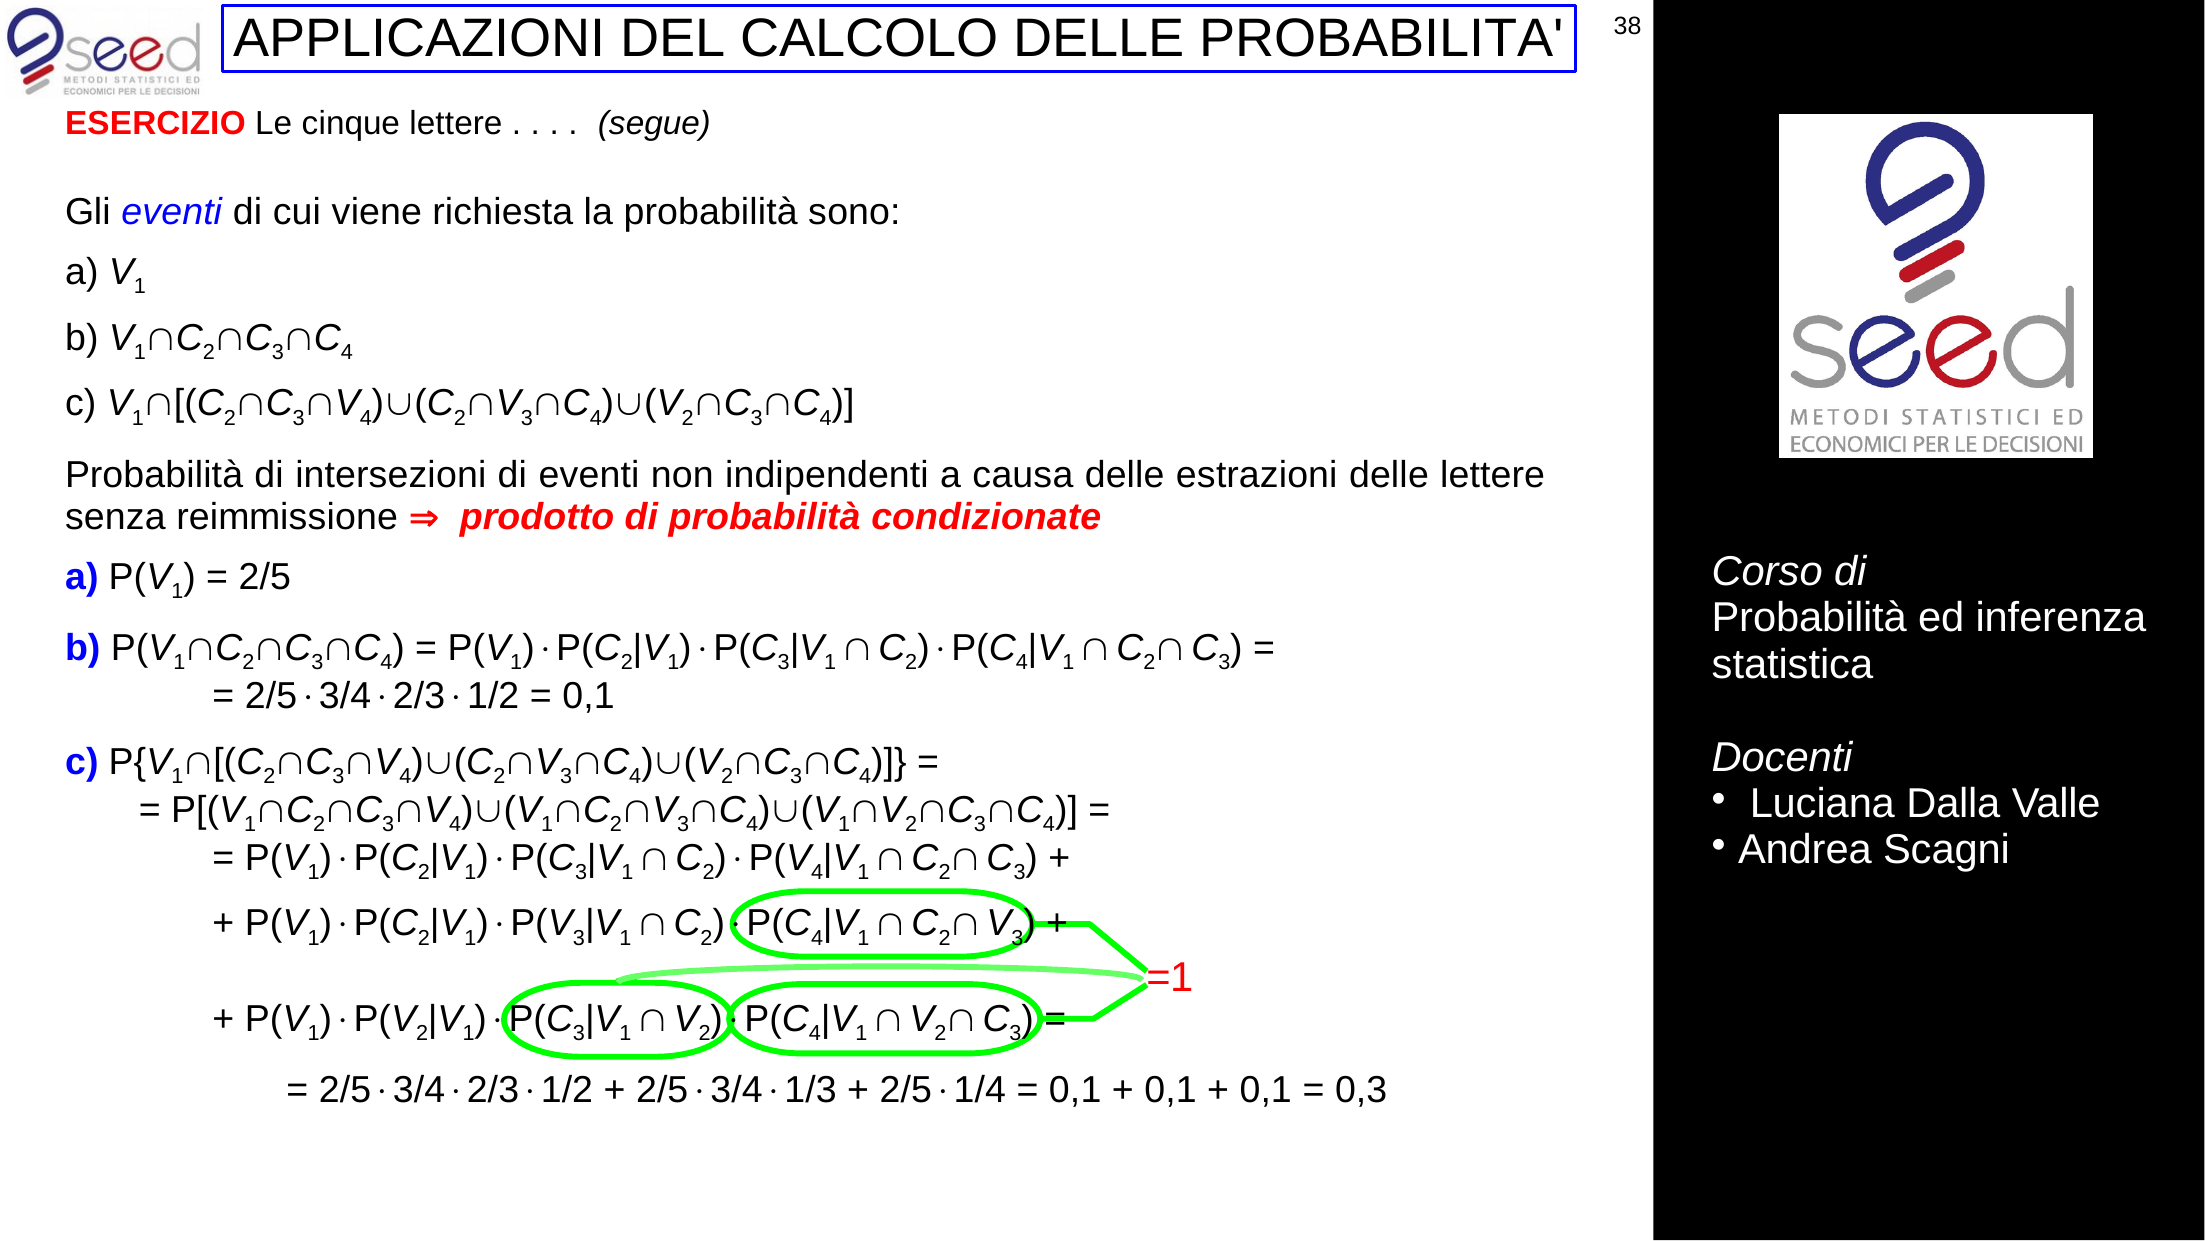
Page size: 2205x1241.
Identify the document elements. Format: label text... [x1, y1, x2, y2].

text_box APPLICAZIONI DEL CALCOLO DELLE PROBABILITA' [222, 5, 1576, 72]
text_box ESERCIZIO Le cinque lettere . . . . (segue) Gli eventi di cui viene richiesta la probabilità sono: a) V1 b) V1∩C2∩C3∩C4 c) V1∩[(C2∩C3∩V4)∪(C2∩V3∩C4)∪(V2∩C3∩C4)] Probabilità di intersezioni di eventi non indipendenti a causa delle estrazioni delle lettere senza reimmissione ⇒ prodotto di probabilità condizionate a) P(V1) = 2/5 b) P(V1∩C2∩C3∩C4) = P(V1)⋅P(C2|V1)⋅P(C3|V1 ∩ C2)⋅P(C4|V1 ∩ C2∩ C3) = = 2/5⋅3/4⋅2/3⋅1/2 = 0,1 c) P{V1∩[(C2∩C3∩V4)∪(C2∩V3∩C4)∪(V2∩C3∩C4)]} = = P[(V1∩C2∩C3∩V4)∪(V1∩C2∩V3∩C4)∪(V1∩V2∩C3∩C4)] = = P(V1)⋅P(C2|V1)⋅P(C3|V1 ∩ C2)⋅P(V4|V1 ∩ C2∩ C3) + + P(V1)⋅P(C2|V1)⋅P(V3|V1 ∩ C2)⋅P(C4|V1 ∩ C2∩ V3) + + P(V1)⋅P(V2|V1)⋅P(C3|V1 ∩ V2)⋅P(C4|V1 ∩ V2∩ C3) = = 2/5⋅3/4⋅2/3⋅1/2 + 2/5⋅3/4⋅1/3 + 2/5⋅1/4 = 0,1 + 0,1 + 0,1 = 0,3 [64, 103, 1560, 1156]
picture [5, 5, 203, 98]
picture [1779, 114, 2093, 458]
